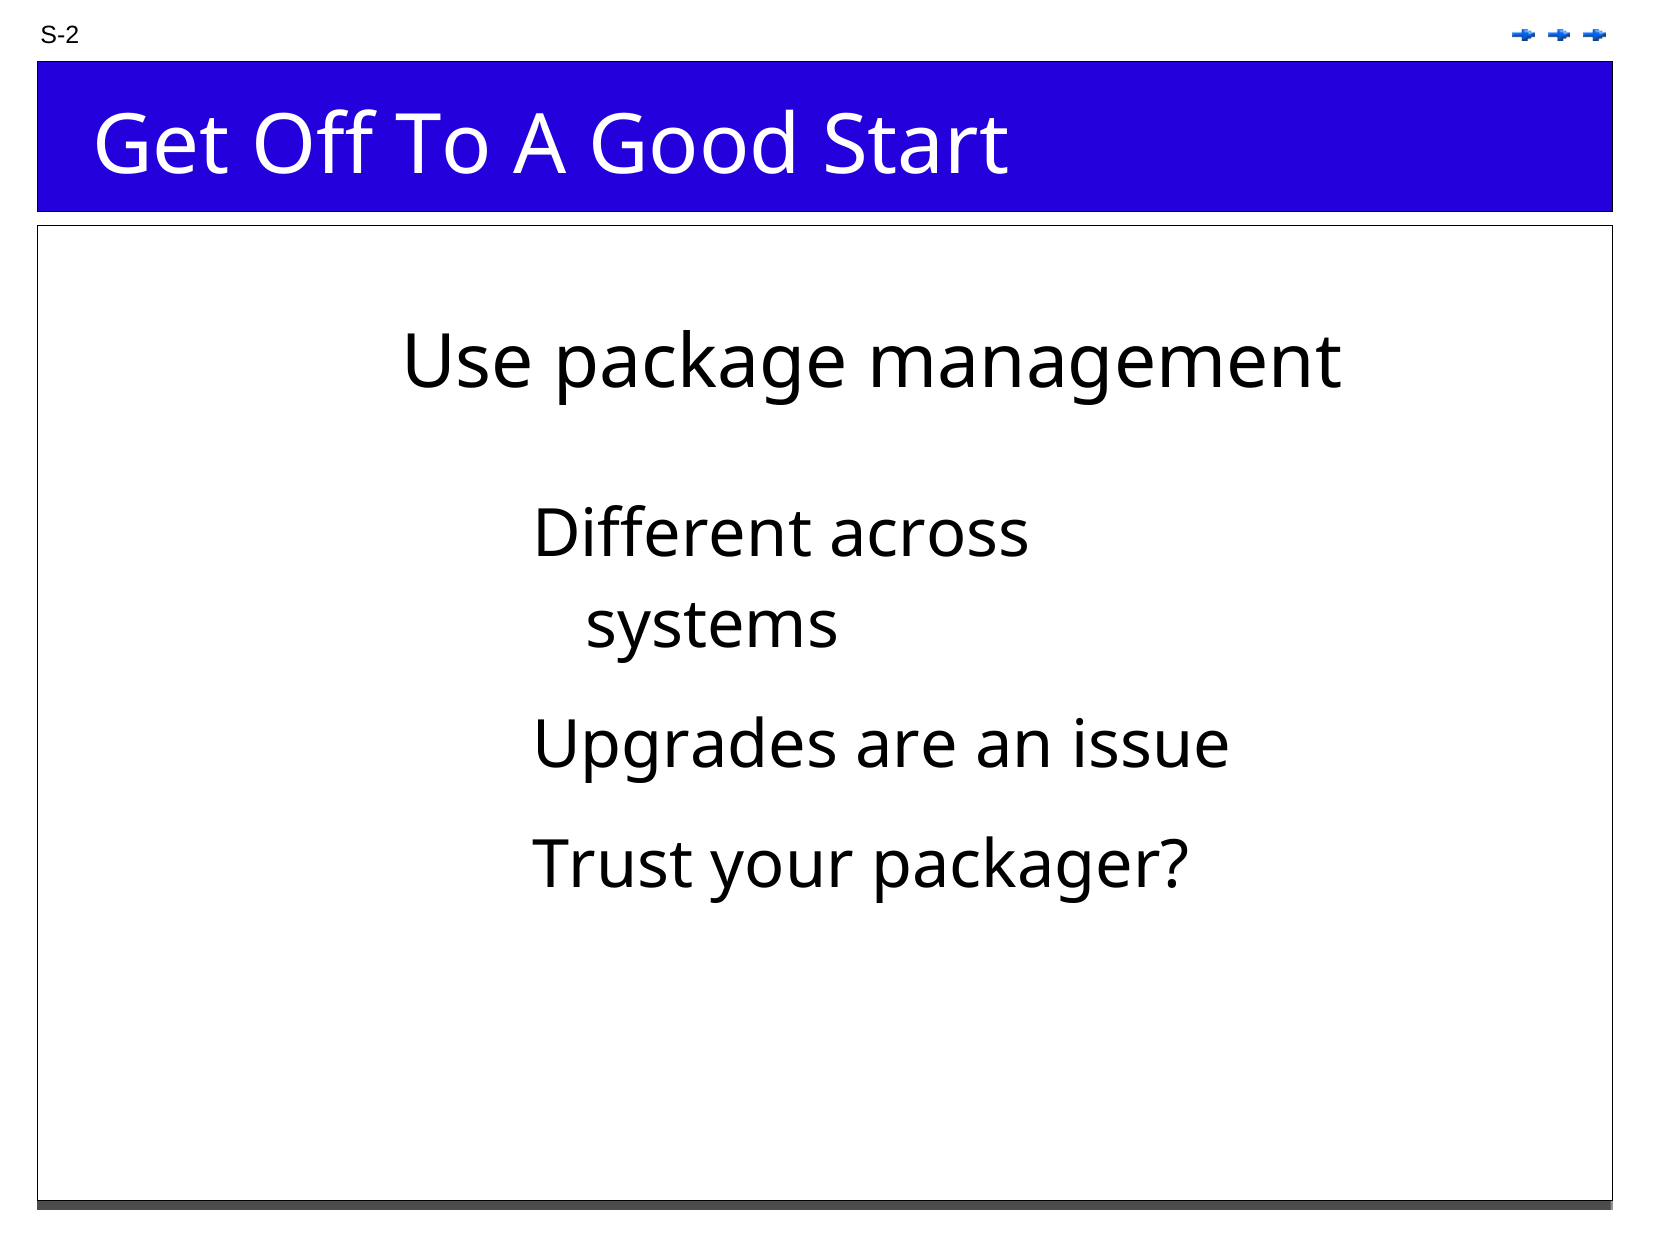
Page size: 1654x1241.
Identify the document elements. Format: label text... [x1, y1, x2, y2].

list Different across systems Upgrades are an issue Trust your packager? [514, 485, 1241, 938]
picture [1512, 29, 1535, 41]
picture [1548, 29, 1570, 41]
text_box Get Off To A Good Start [77, 77, 982, 193]
text_box [37, 61, 1613, 212]
text_box [37, 225, 1613, 1201]
text_box Use package management [386, 300, 1268, 405]
picture [1583, 29, 1606, 41]
text_box S-2 [25, 13, 113, 70]
